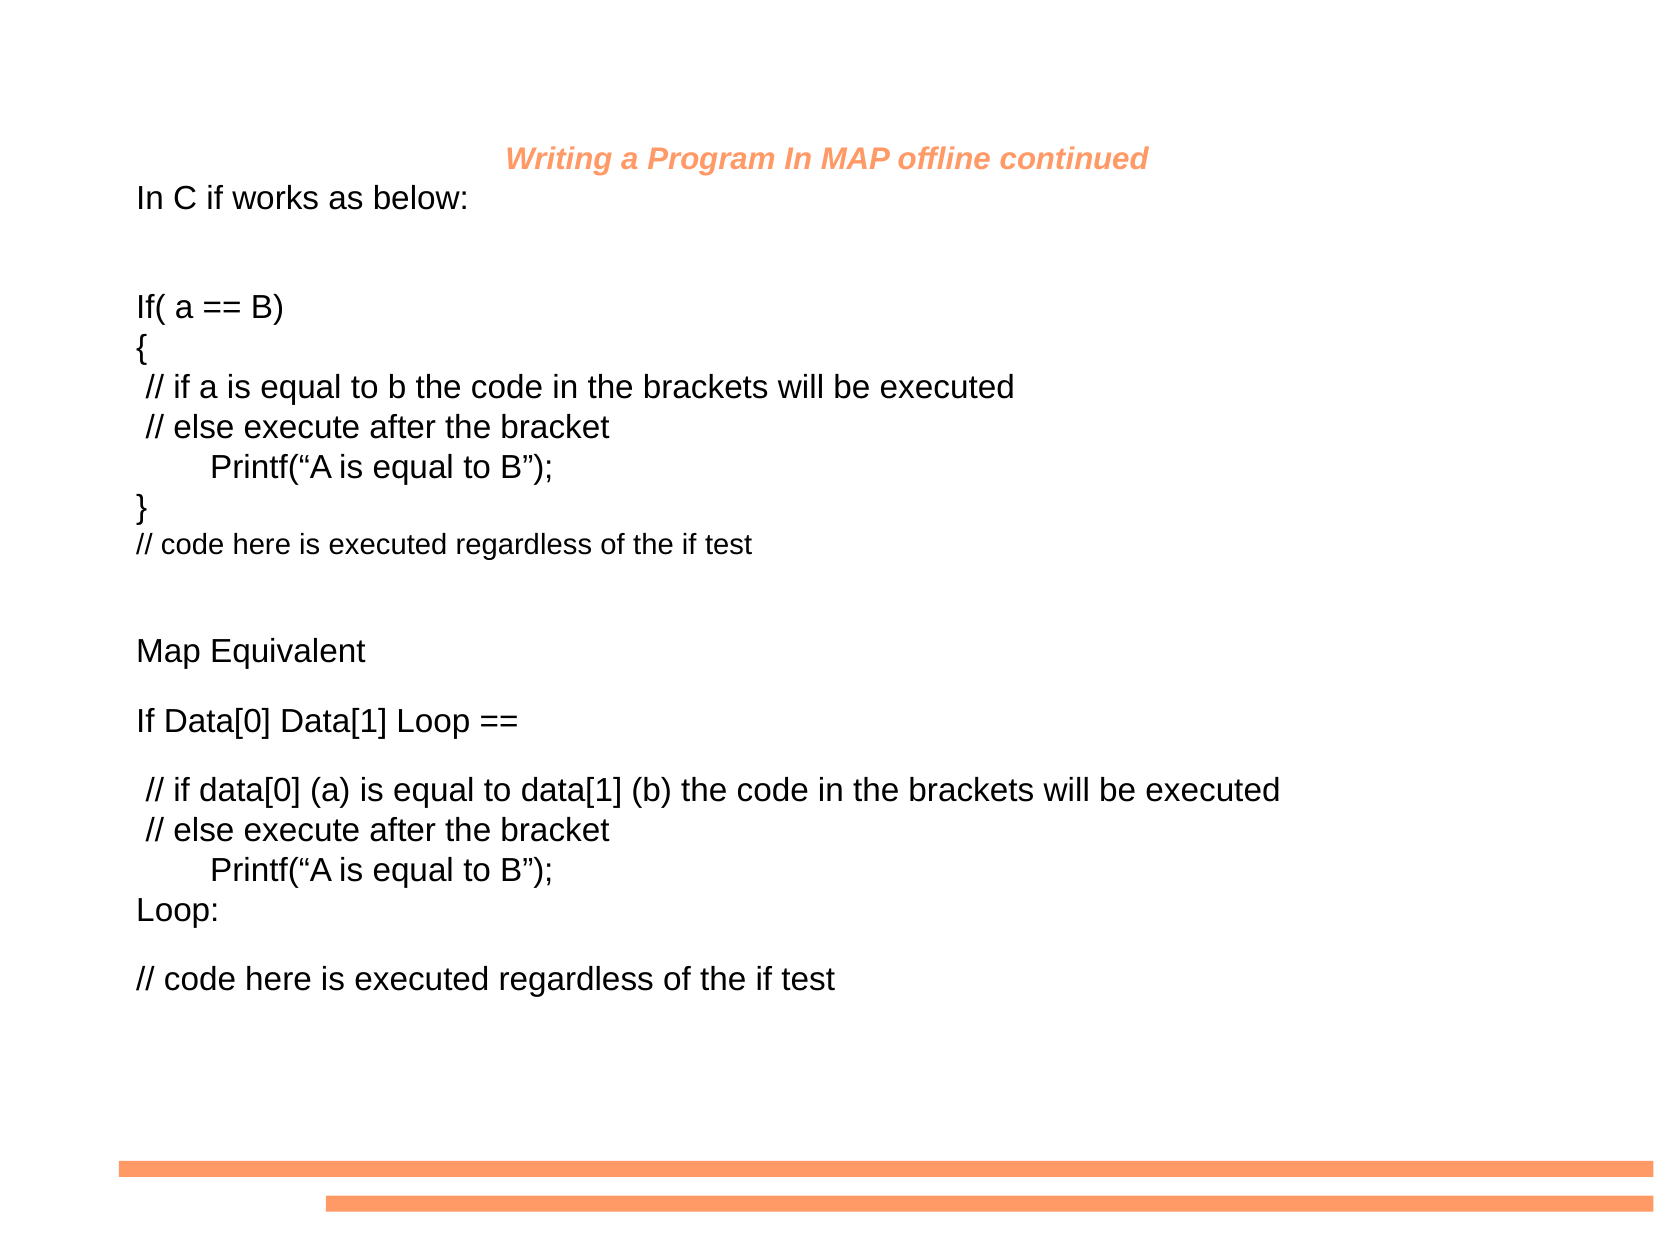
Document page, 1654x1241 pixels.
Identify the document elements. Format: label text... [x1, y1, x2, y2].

list In C if works as below: If( a == B) { // if a is equal to b the code in the brackets will be executed // else execute after the bracket Printf(“A is equal to B”); } // code here is executed regardless of the if test Map Equivalent If Data[0] Data[1] Loop == // if data[0] (a) is equal to data[1] (b) the code in the brackets will be executed // else execute after the bracket Printf(“A is equal to B”); Loop: // code here is executed regardless of the if test [121, 168, 1550, 1241]
title Writing a Program In MAP offline continued [121, 130, 1534, 168]
